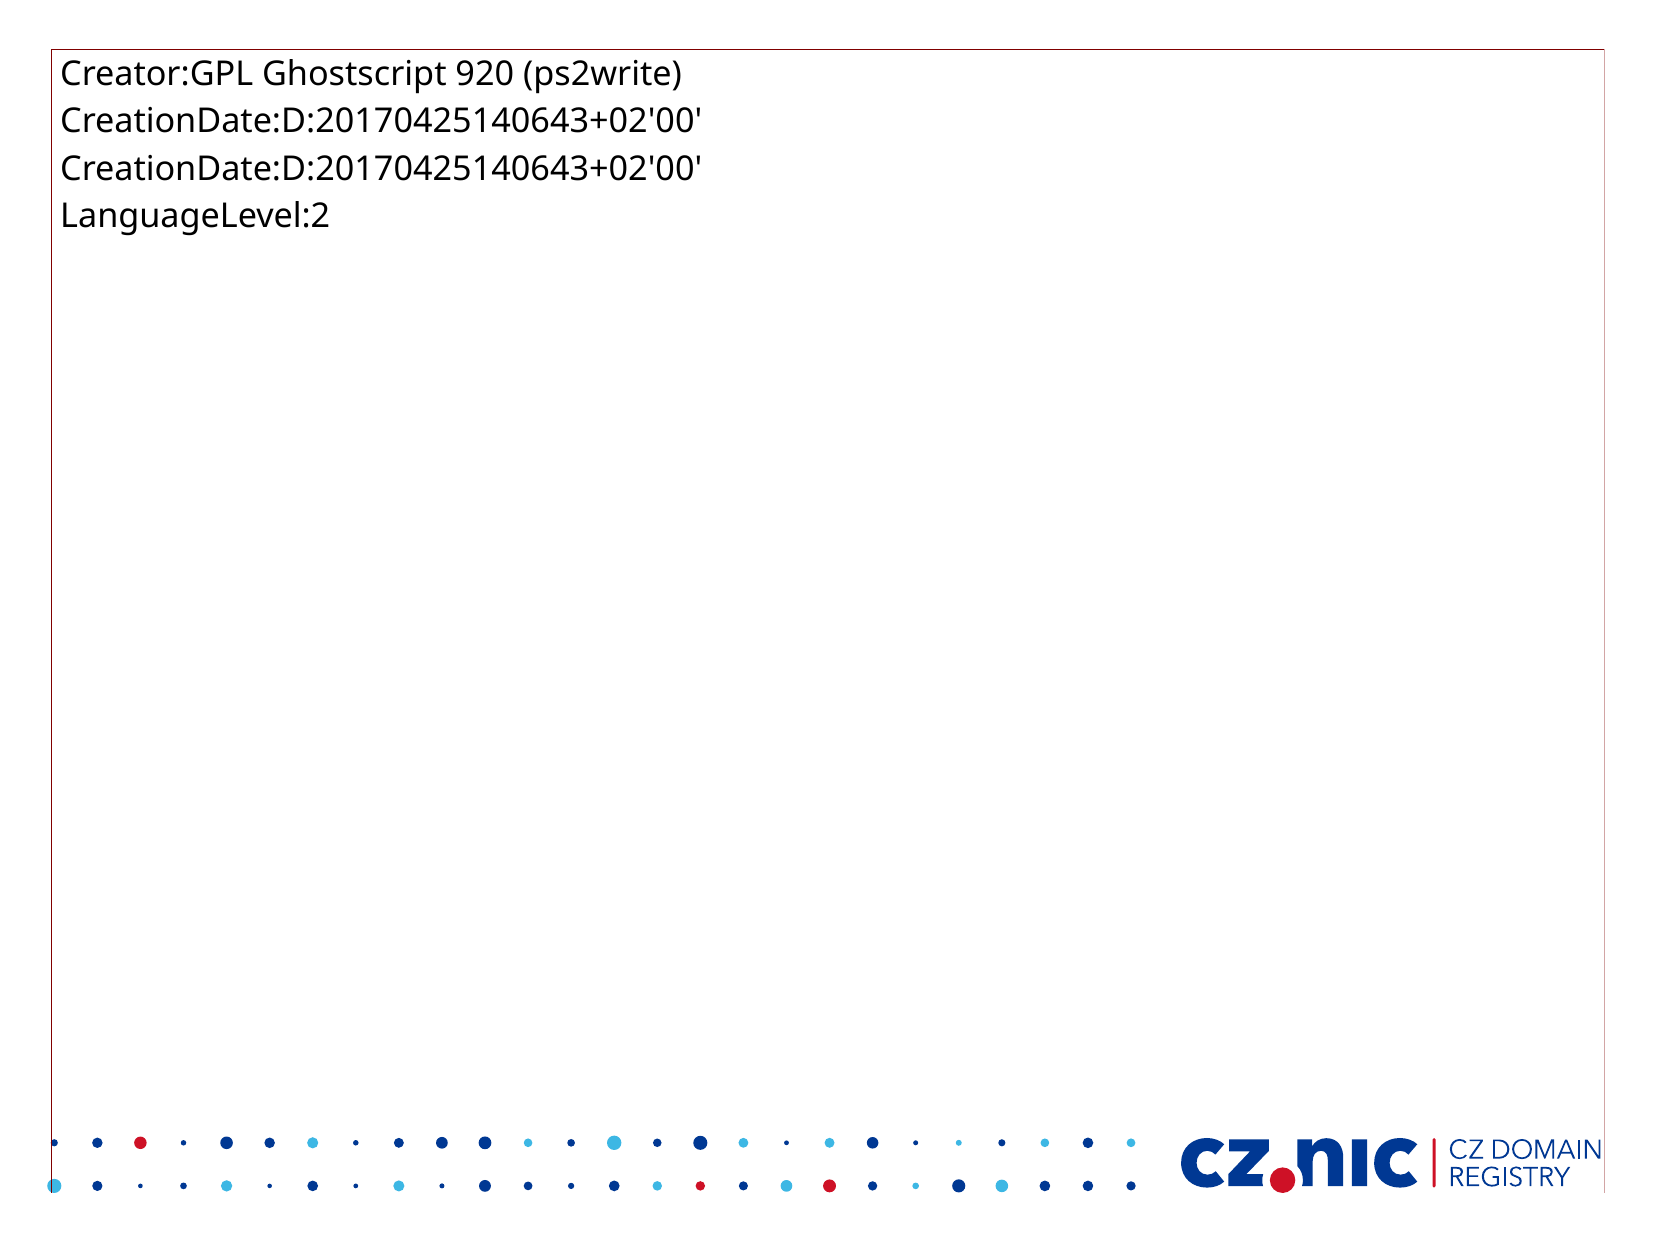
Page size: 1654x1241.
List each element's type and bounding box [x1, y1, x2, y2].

picture [49, 47, 1605, 1193]
